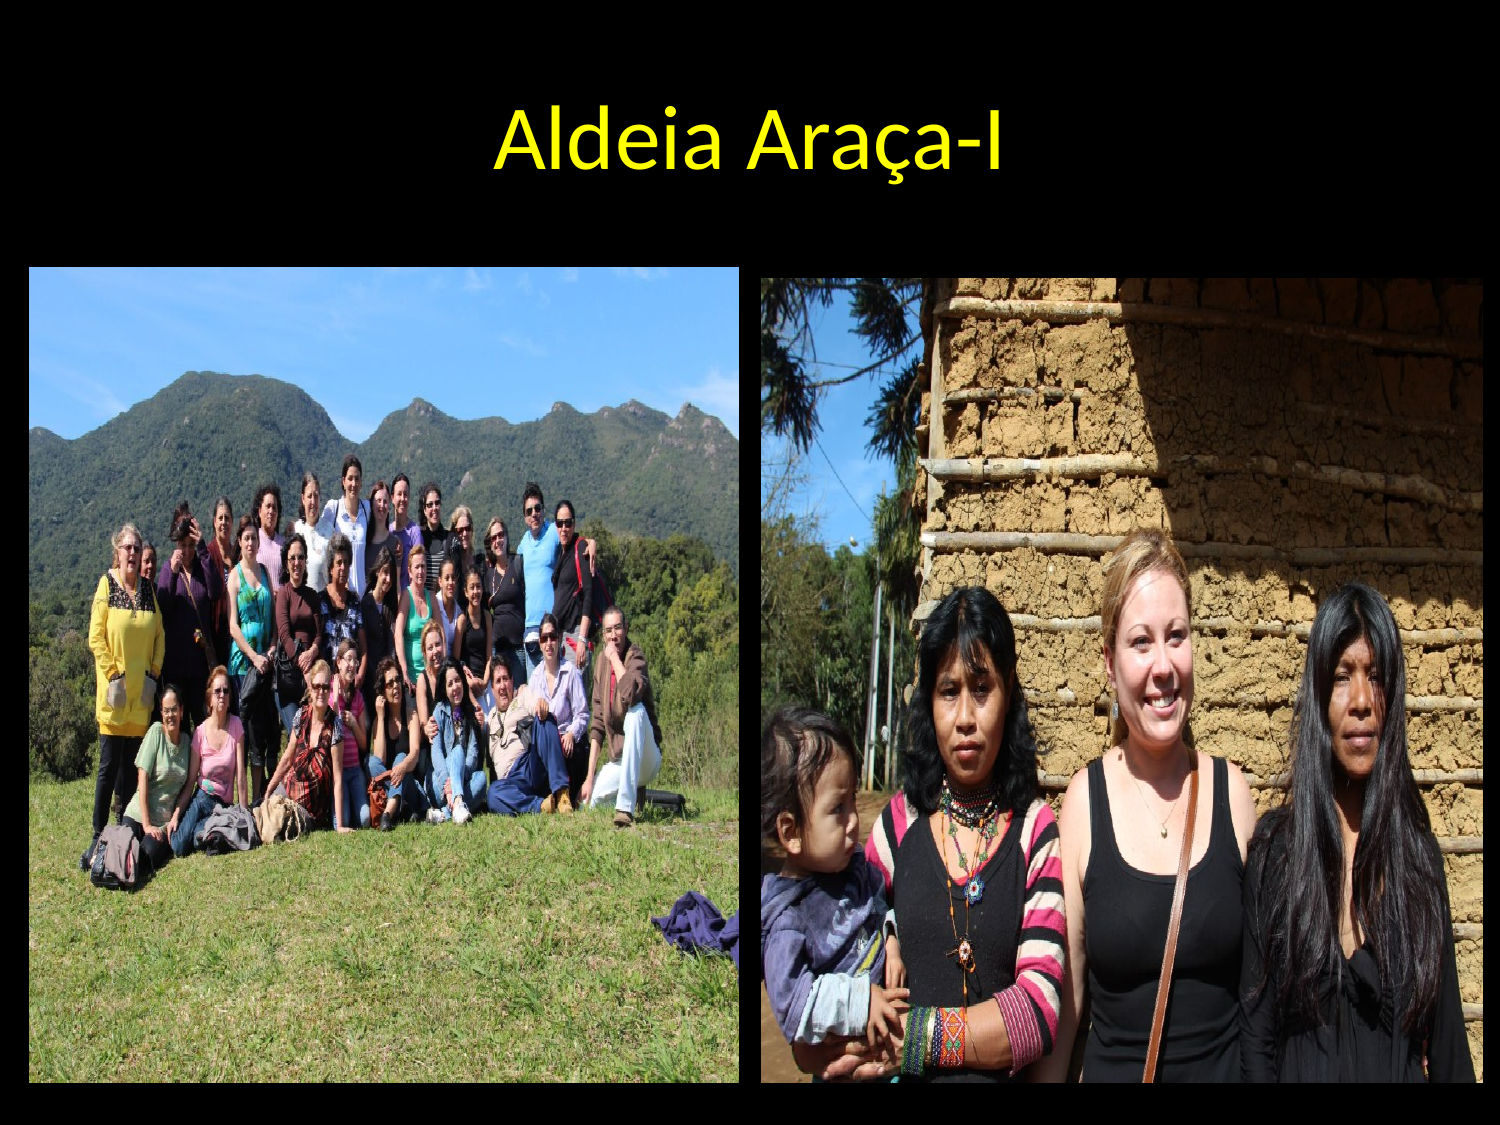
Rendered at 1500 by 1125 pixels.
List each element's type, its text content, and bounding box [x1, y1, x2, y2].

picture [761, 278, 1483, 1083]
title Aldeia Araça-I [75, 45, 1425, 220]
picture [29, 267, 739, 1083]
